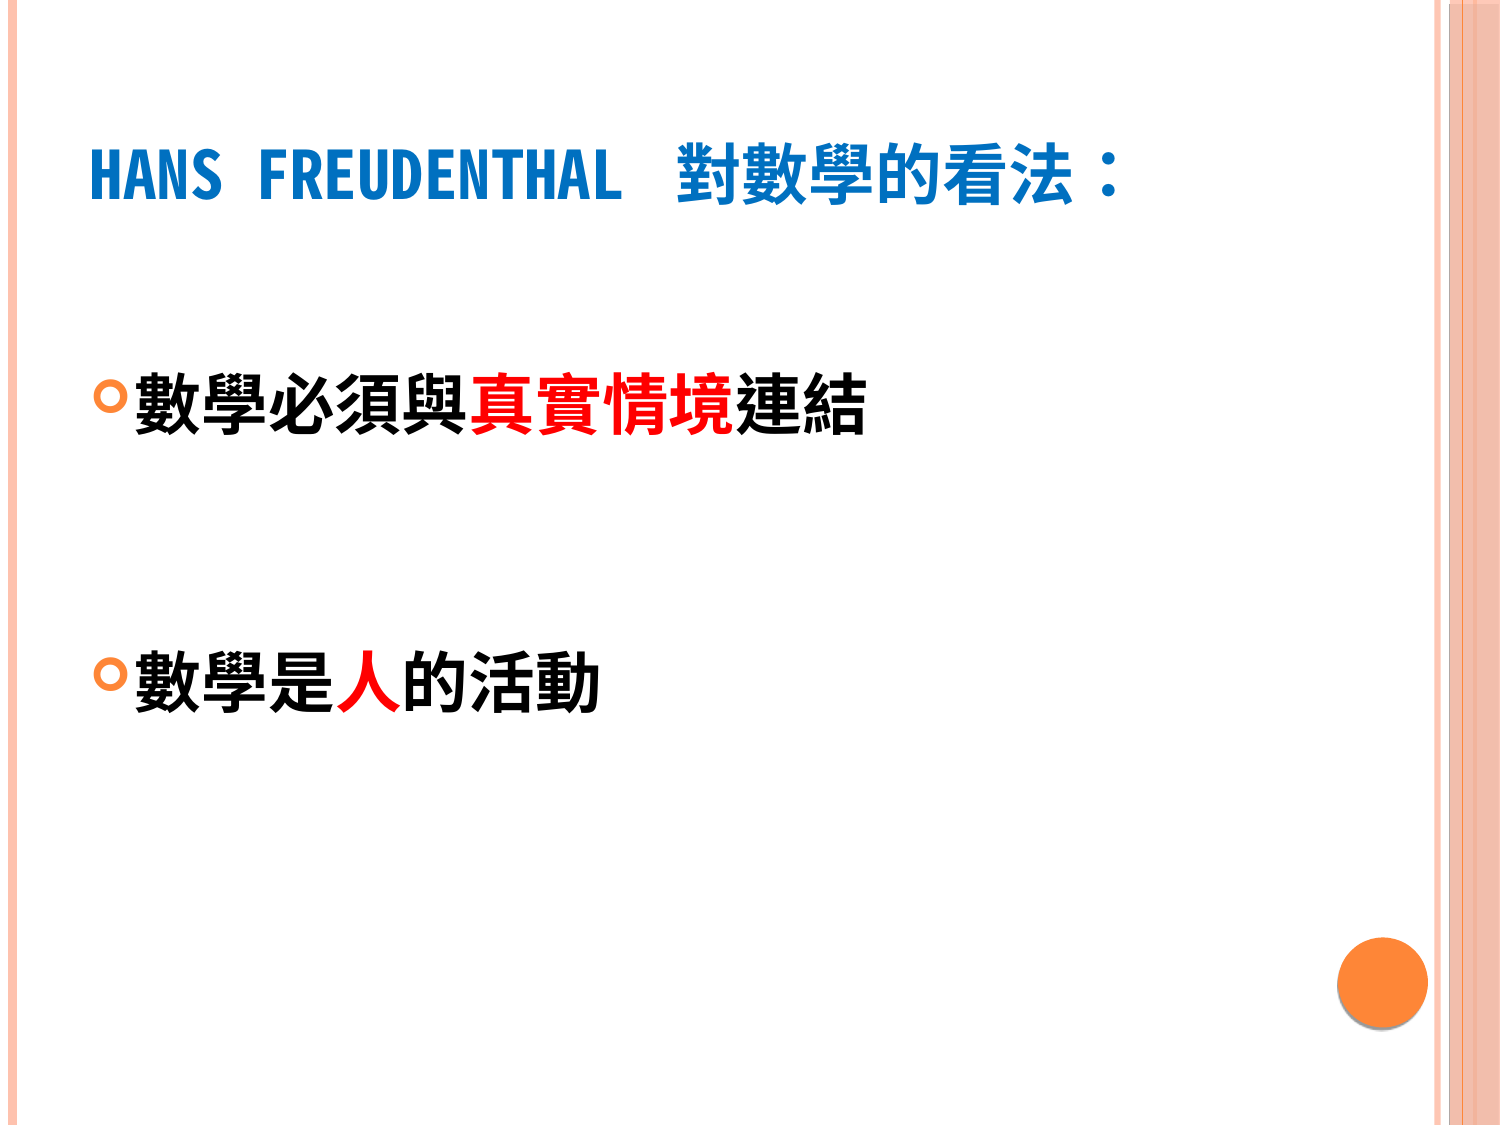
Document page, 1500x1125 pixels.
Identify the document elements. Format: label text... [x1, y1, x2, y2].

title Hans Freudenthal 對數學的看法： [75, 78, 1300, 220]
list 數學必須與真實情境連結 數學是人的活動 [75, 262, 1300, 1062]
